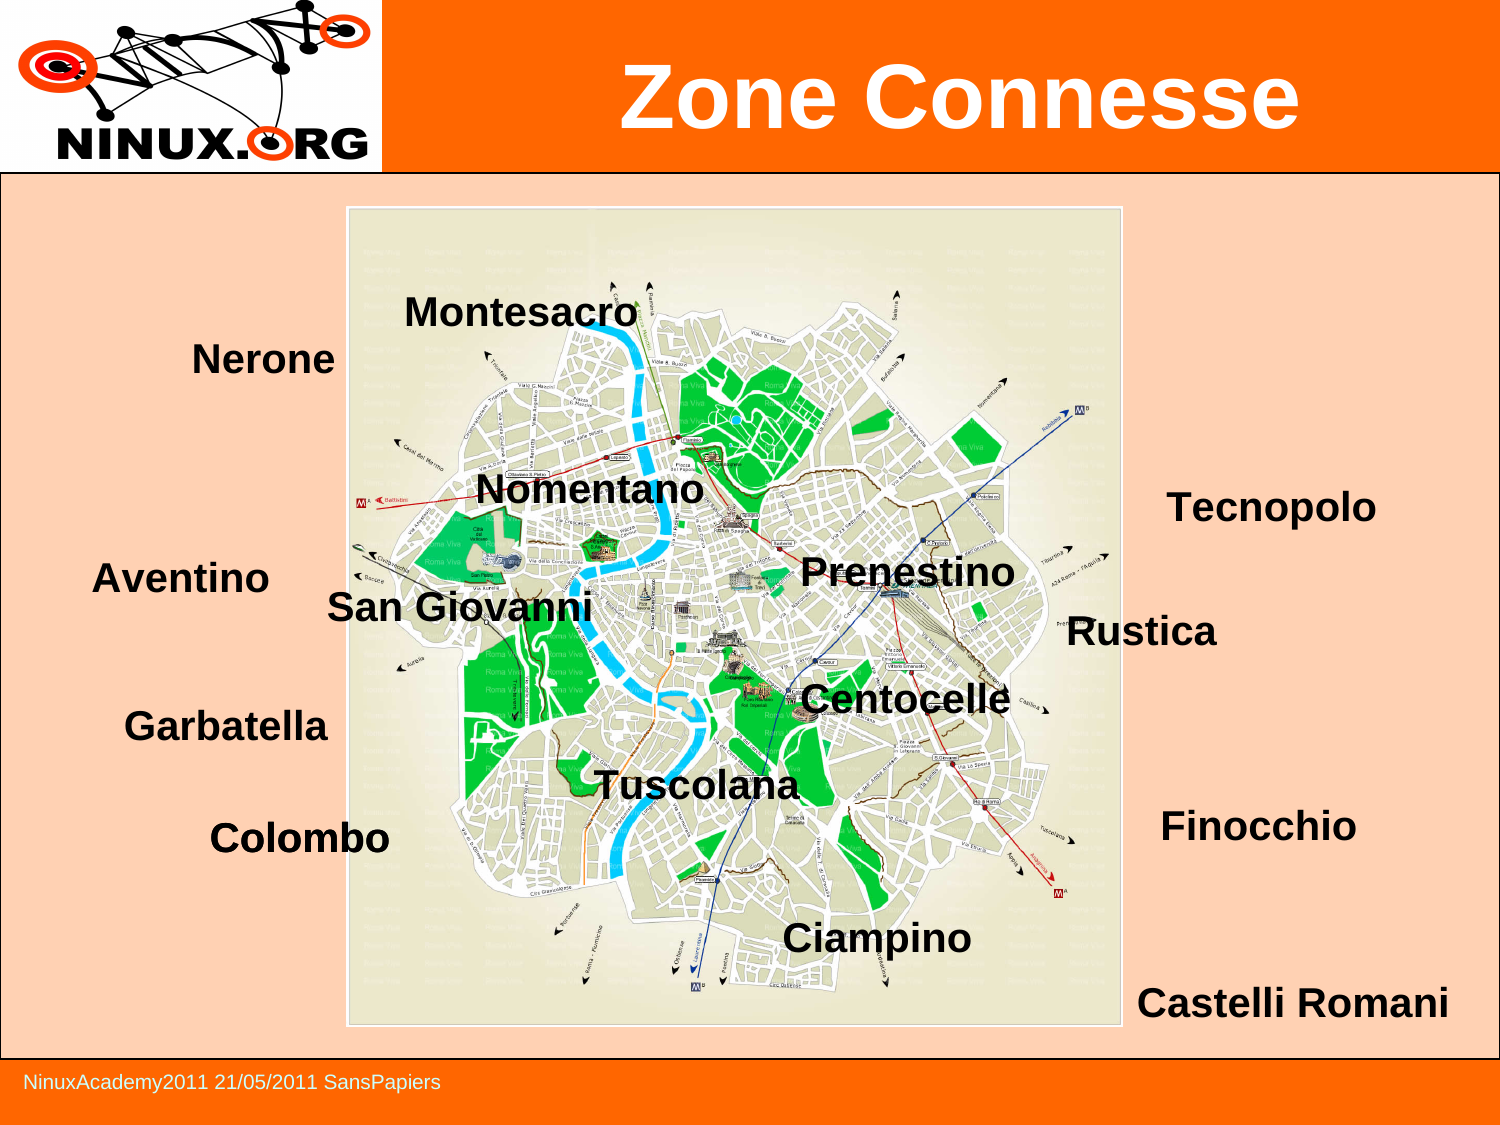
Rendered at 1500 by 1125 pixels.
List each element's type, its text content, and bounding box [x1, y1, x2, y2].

text_box NinuxAcademy2011 21/05/2011 SansPapiers [23, 1070, 503, 1095]
text_box Centocelle [785, 664, 1026, 780]
text_box San Giovanni [312, 572, 609, 638]
text_box Nomentano [460, 454, 720, 520]
text_box Rustica [1051, 596, 1232, 662]
picture [346, 206, 1123, 1027]
text_box Montesacro [389, 277, 654, 343]
text_box Ciampino [767, 903, 988, 969]
text_box Zone Connesse [572, 29, 1317, 155]
text_box Finocchio [1145, 791, 1373, 857]
text_box Tuscolana [578, 750, 812, 815]
text_box Colombo [194, 803, 406, 869]
picture [0, 0, 382, 172]
text_box Garbatella [108, 690, 343, 756]
text_box Tecnopolo [1151, 472, 1389, 588]
text_box Castelli Romani [1122, 968, 1494, 1034]
text_box Aventino [76, 543, 284, 609]
text_box Nerone [176, 324, 351, 390]
text_box Prenestino [785, 537, 1031, 603]
